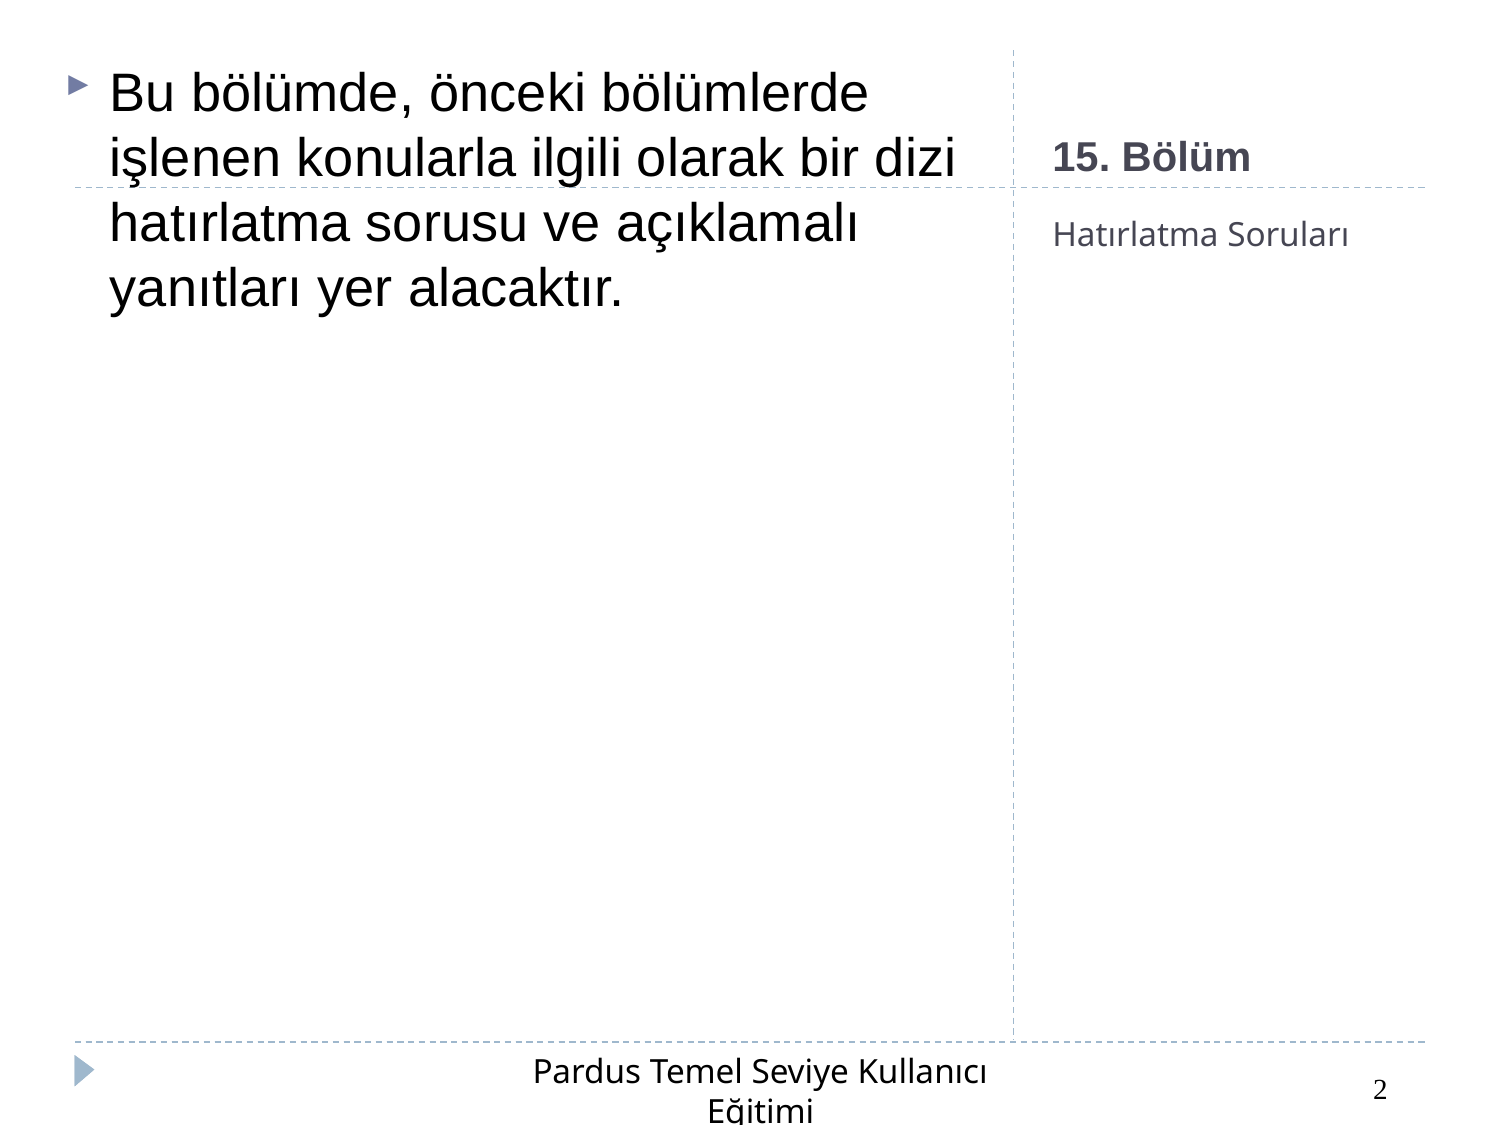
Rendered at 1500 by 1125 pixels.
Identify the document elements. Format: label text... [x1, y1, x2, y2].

list Bu bölümde, önceki bölümlerde işlenen konularla ilgili olarak bir dizi hatırlatma sorusu ve açıklamalı yanıtları yer alacaktır. [50, 50, 988, 988]
title 15. Bölüm [1037, 50, 1450, 188]
list Hatırlatma Soruları [1037, 200, 1450, 995]
